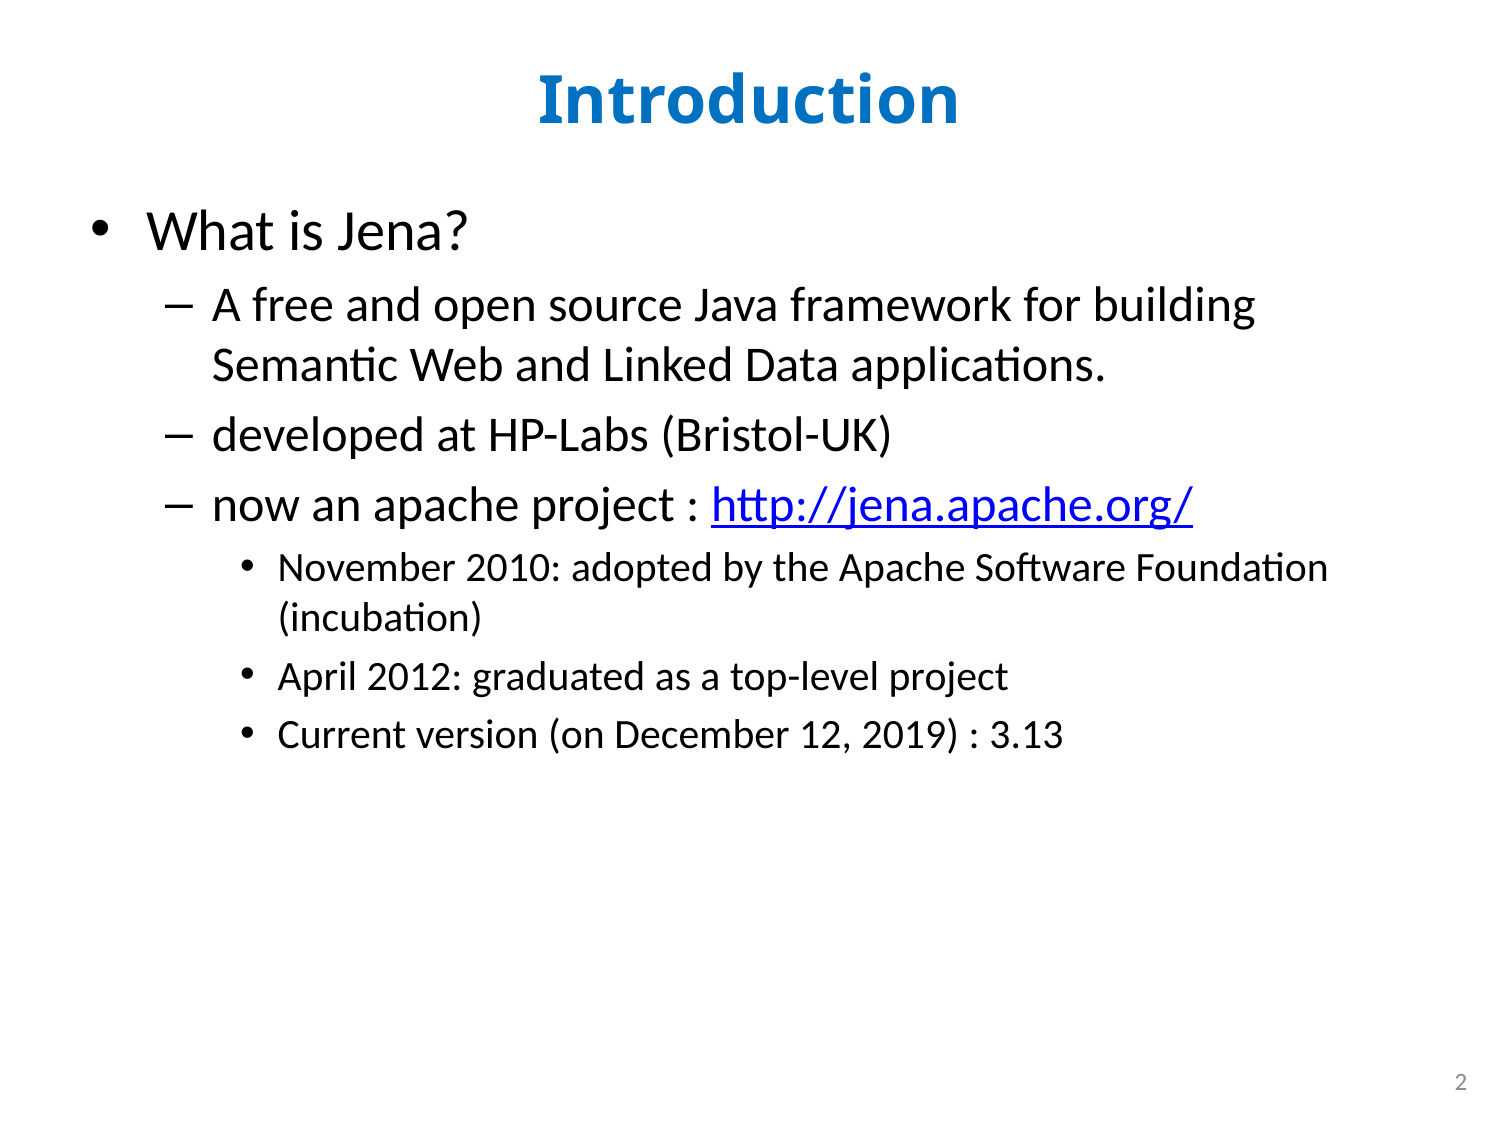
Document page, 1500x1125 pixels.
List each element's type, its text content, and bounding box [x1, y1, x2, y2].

list What is Jena? A free and open source Java framework for building Semantic Web and Linked Data applications. developed at HP-Labs (Bristol-UK) now an apache project : http://jena.apache.org/ November 2010: adopted by the Apache Software Foundation (incubation) April 2012: graduated as a top-level project Current version (on December 12, 2019) : 3.13 [75, 184, 1425, 1005]
slide_number <numéro> [1074, 1058, 1483, 1103]
title Introduction [75, 45, 1425, 149]
